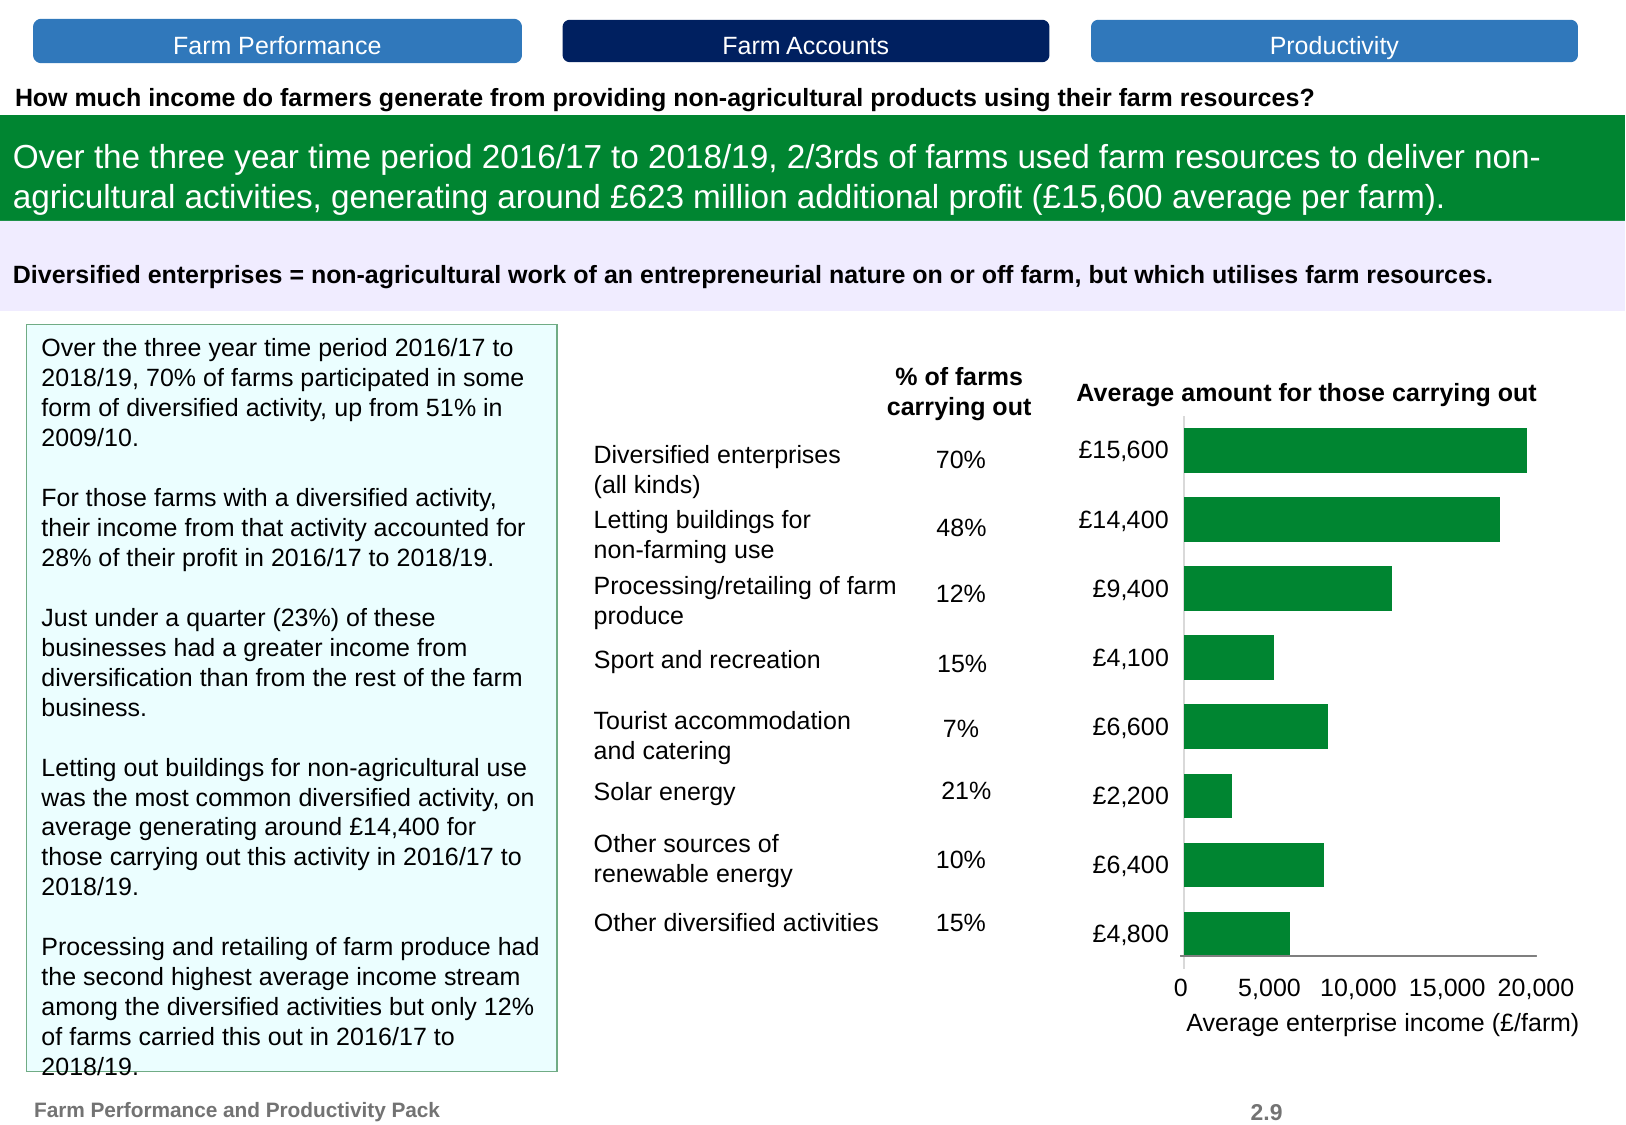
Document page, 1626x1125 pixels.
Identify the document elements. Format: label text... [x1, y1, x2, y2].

text_box 20,000 [1498, 980, 1507, 994]
text_box Over the three year time period 2016/17 to 2018/19, 70% of farms participated in some form of diversified activity, up from 51% in 2009/10. For those farms with a diversified activity, their income from that activity accounted for 28% of their profit in 2016/17 to 2018/19. Just under a quarter (23%) of these businesses had a greater income from diversification than from the rest of the farm business. Letting out buildings for non-agricultural use was the most common diversified activity, on average generating around £14,400 for those carrying out this activity in 2016/17 to 2018/19. Processing and retailing of farm produce had the second highest average income stream among the diversified activities but only 12% of farms carried this out in 2016/17 to 2018/19. [26, 324, 557, 1072]
text_box % of farms carrying out [838, 352, 1081, 429]
text_box 10,000 [1320, 971, 1397, 1001]
text_box How much income do farmers generate from providing non-agricultural products using their farm resources? [0, 74, 1345, 115]
text_box Letting buildings for non-farming use [594, 504, 864, 564]
text_box Productivity [1091, 19, 1578, 63]
text_box Average enterprise income (£/farm) [1187, 1006, 1580, 1036]
text_box Farm Performance and Productivity Pack [34, 1097, 440, 1122]
text_box 12% [840, 570, 1082, 616]
chart [1068, 404, 1591, 981]
text_box Processing/retailing of farm produce [594, 570, 899, 630]
text_box Average amount for those carrying out [1047, 369, 1567, 415]
text_box Solar energy [594, 776, 736, 806]
text_box Sport and recreation [594, 644, 822, 674]
text_box 70% [840, 436, 1082, 482]
text_box Diversified enterprises = non-agricultural work of an entrepreneurial nature on or off farm, but which utilises farm resources. [0, 220, 1625, 311]
text_box 0 [1174, 971, 1188, 1001]
text_box Other sources of renewable energy [594, 828, 883, 888]
text_box 5,000 [1238, 971, 1301, 1001]
text_box 15,000 [1409, 971, 1486, 1001]
text_box 15% [841, 639, 1084, 685]
text_box 7% [840, 704, 1082, 751]
text_box Other diversified activities [594, 906, 840, 936]
text_box 21% [845, 766, 1088, 813]
text_box Diversified enterprises (all kinds) [594, 439, 864, 499]
text_box 48% [840, 503, 1083, 550]
text_box 10% [840, 836, 1082, 882]
text_box Tourist accommodation and catering [594, 705, 877, 765]
text_box Farm Accounts [562, 19, 1050, 63]
text_box 15% [840, 898, 1082, 945]
text_box 2.9 [1235, 1081, 1602, 1125]
text_box Farm Performance [34, 19, 521, 63]
text_box 20,000 [1498, 971, 1575, 1001]
text_box Over the three year time period 2016/17 to 2018/19, 2/3rds of farms used farm resources to deliver non-agricultural activities, generating around £623 million additional profit (£15,600 average per farm). [0, 115, 1625, 220]
text_box 0 [1176, 980, 1184, 994]
